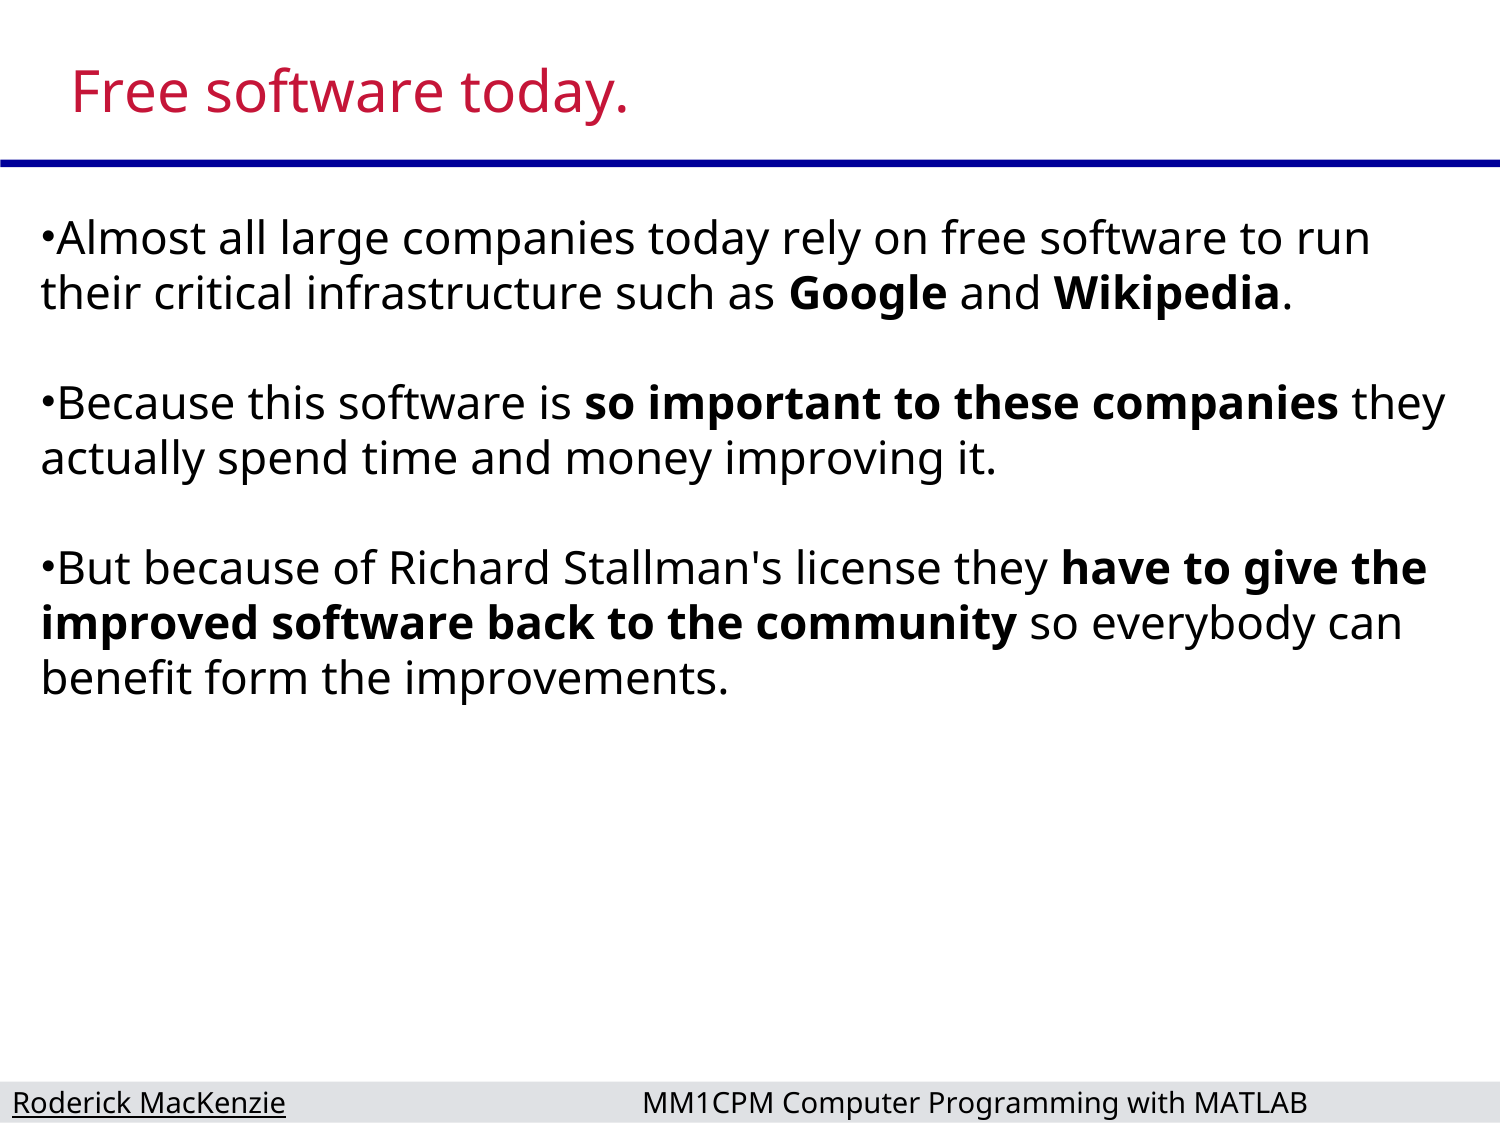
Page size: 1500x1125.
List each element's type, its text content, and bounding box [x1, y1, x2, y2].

text_box Almost all large companies today rely on free software to run their critical infrastructure such as Google and Wikipedia. Because this software is so important to these companies they actually spend time and money improving it. But because of Richard Stallman's license they have to give the improved software back to the community so everybody can benefit form the improvements. [25, 201, 1494, 754]
title Free software today. [55, 37, 1294, 143]
